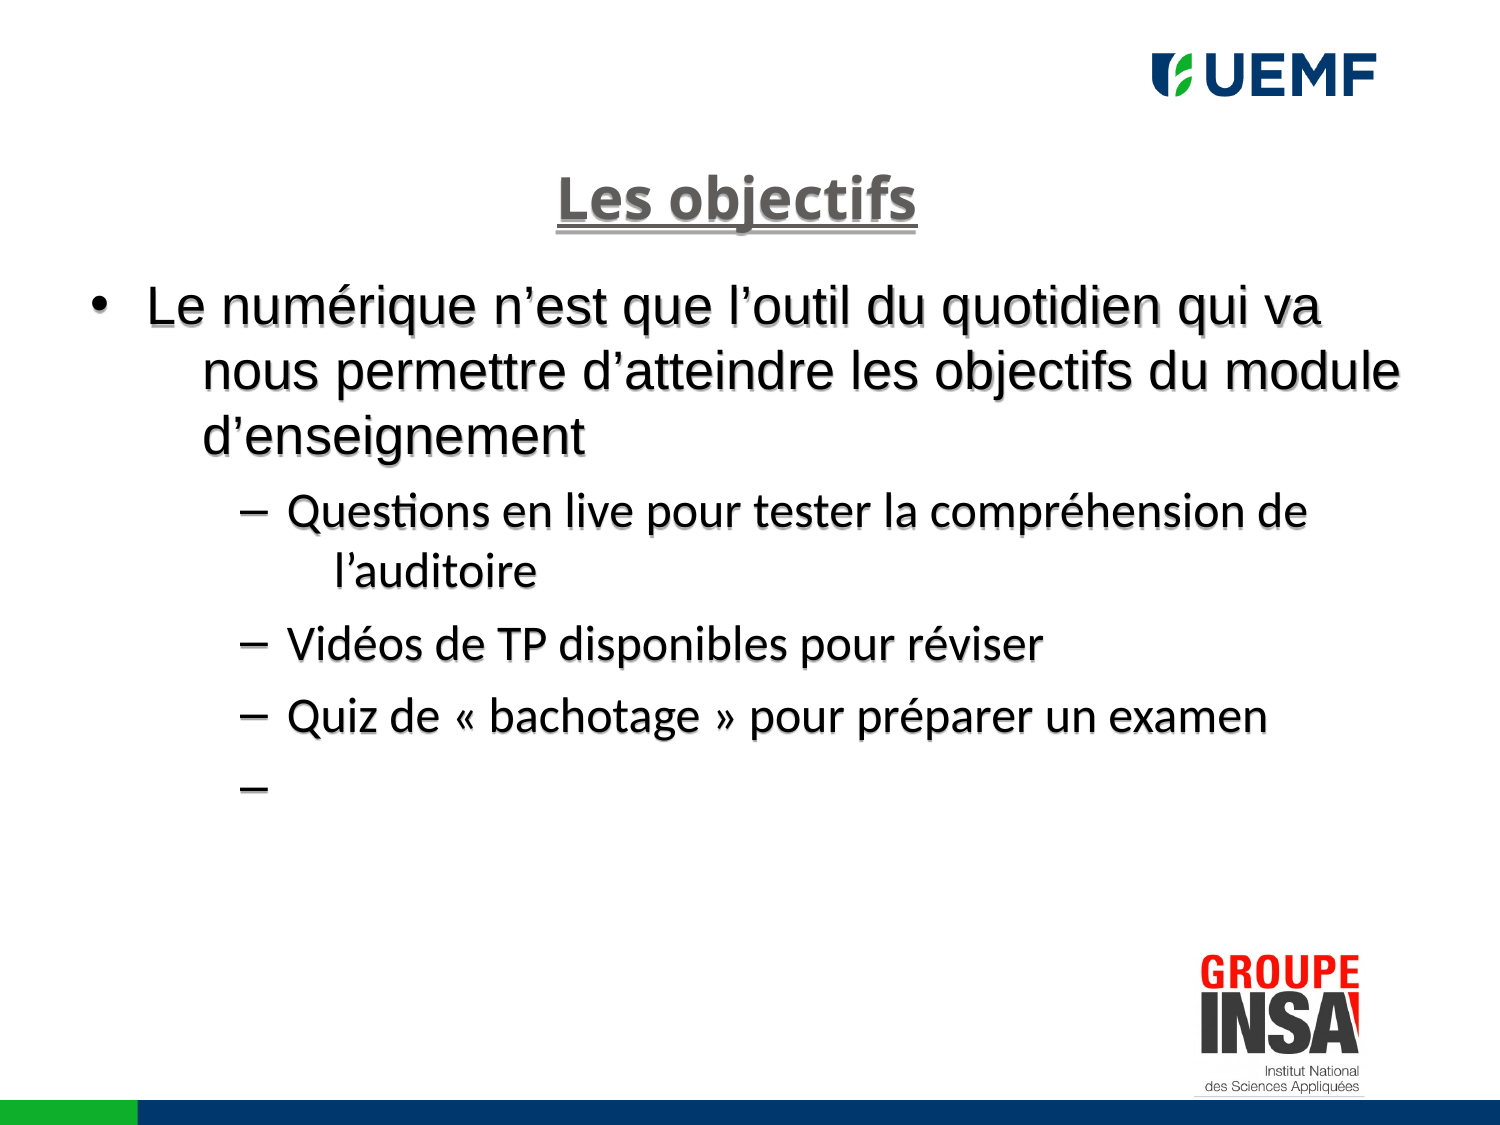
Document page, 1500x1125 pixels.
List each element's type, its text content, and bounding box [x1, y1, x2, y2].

title Les objectifs [62, 102, 1413, 291]
list Le numérique n’est que l’outil du quotidien qui va nous permettre d’atteindre les objectifs du module d’enseignement Questions en live pour tester la compréhension de l’auditoire Vidéos de TP disponibles pour réviser Quiz de « bachotage » pour préparer un examen [75, 262, 1426, 1005]
